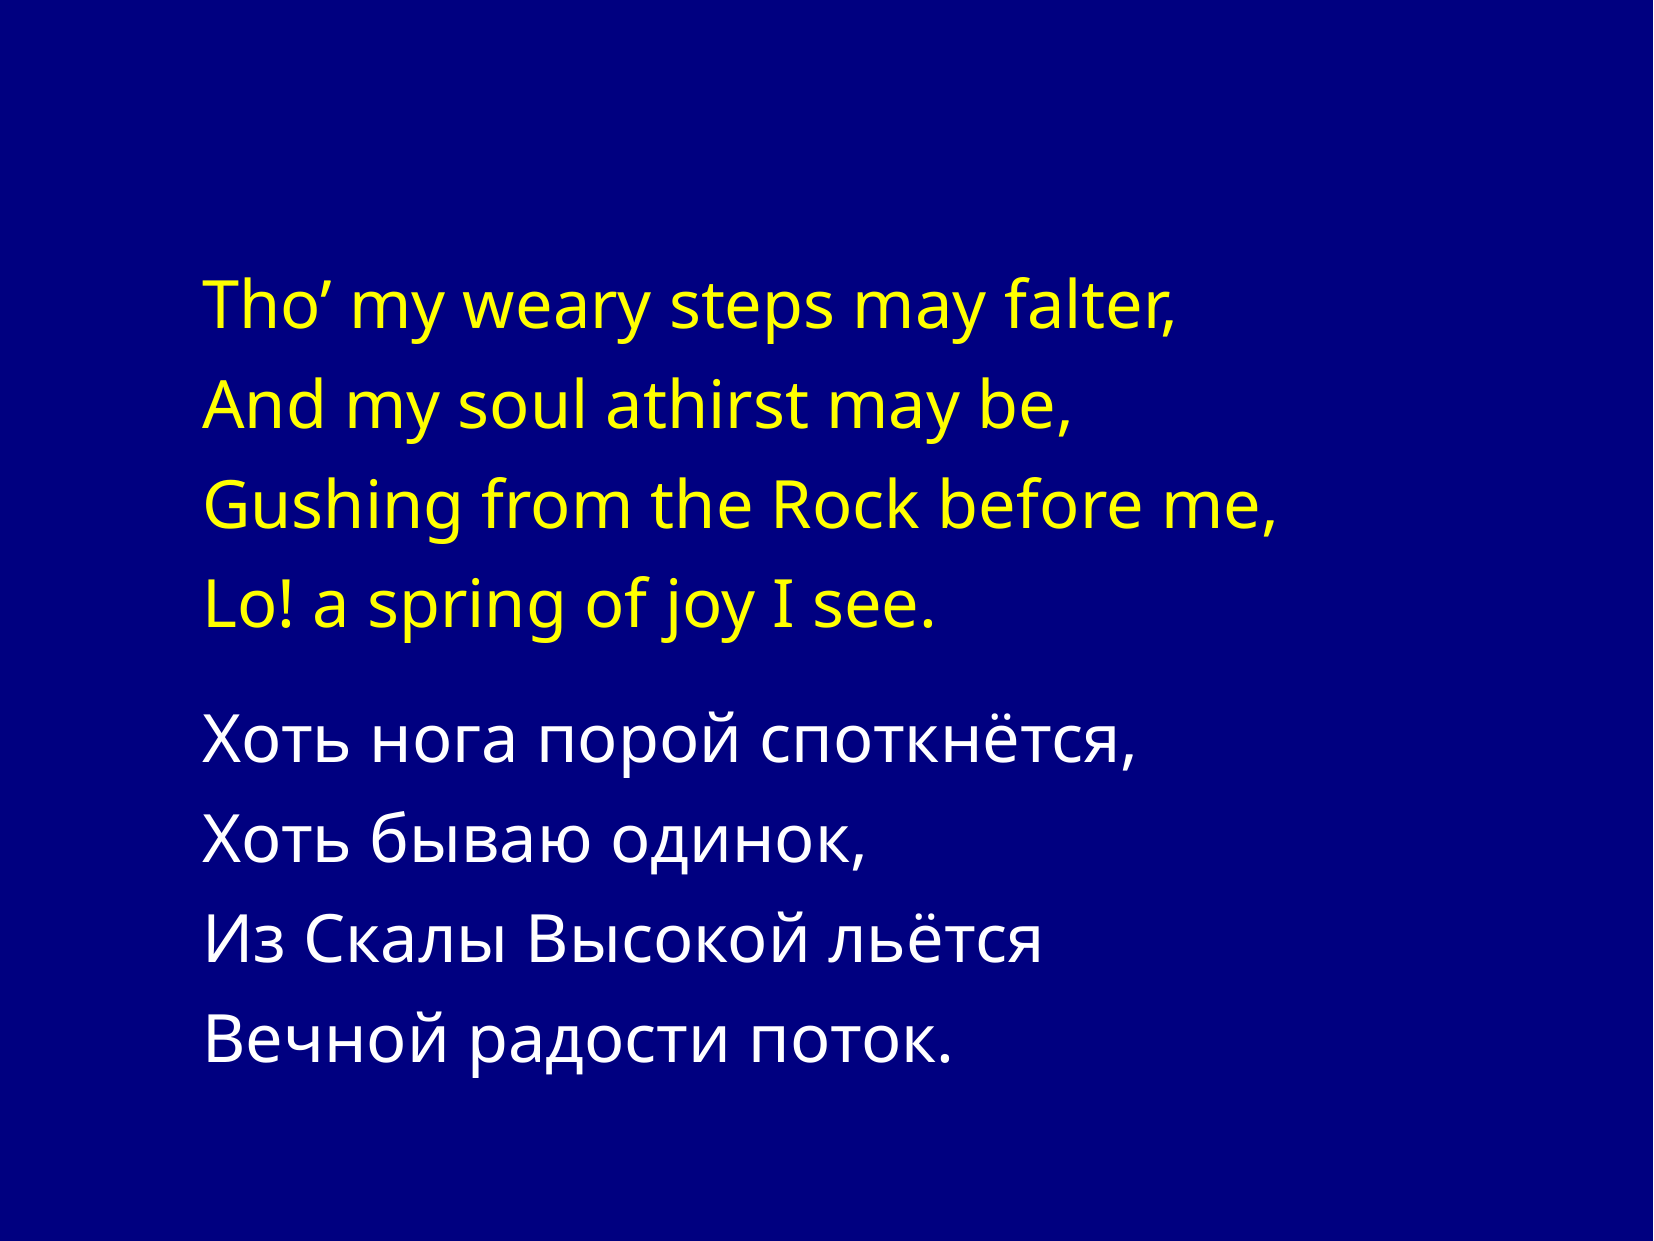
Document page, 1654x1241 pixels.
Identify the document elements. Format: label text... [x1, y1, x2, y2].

text_box Tho’ my weary steps may falter, And my soul athirst may be, Gushing from the Rock before me, Lo! a spring of joy I see. [75, 150, 1576, 638]
text_box Хоть нога порой споткнётся, Хоть бываю одинок, Из Скалы Высокой льётся Вечной радости поток. [75, 675, 1576, 1163]
